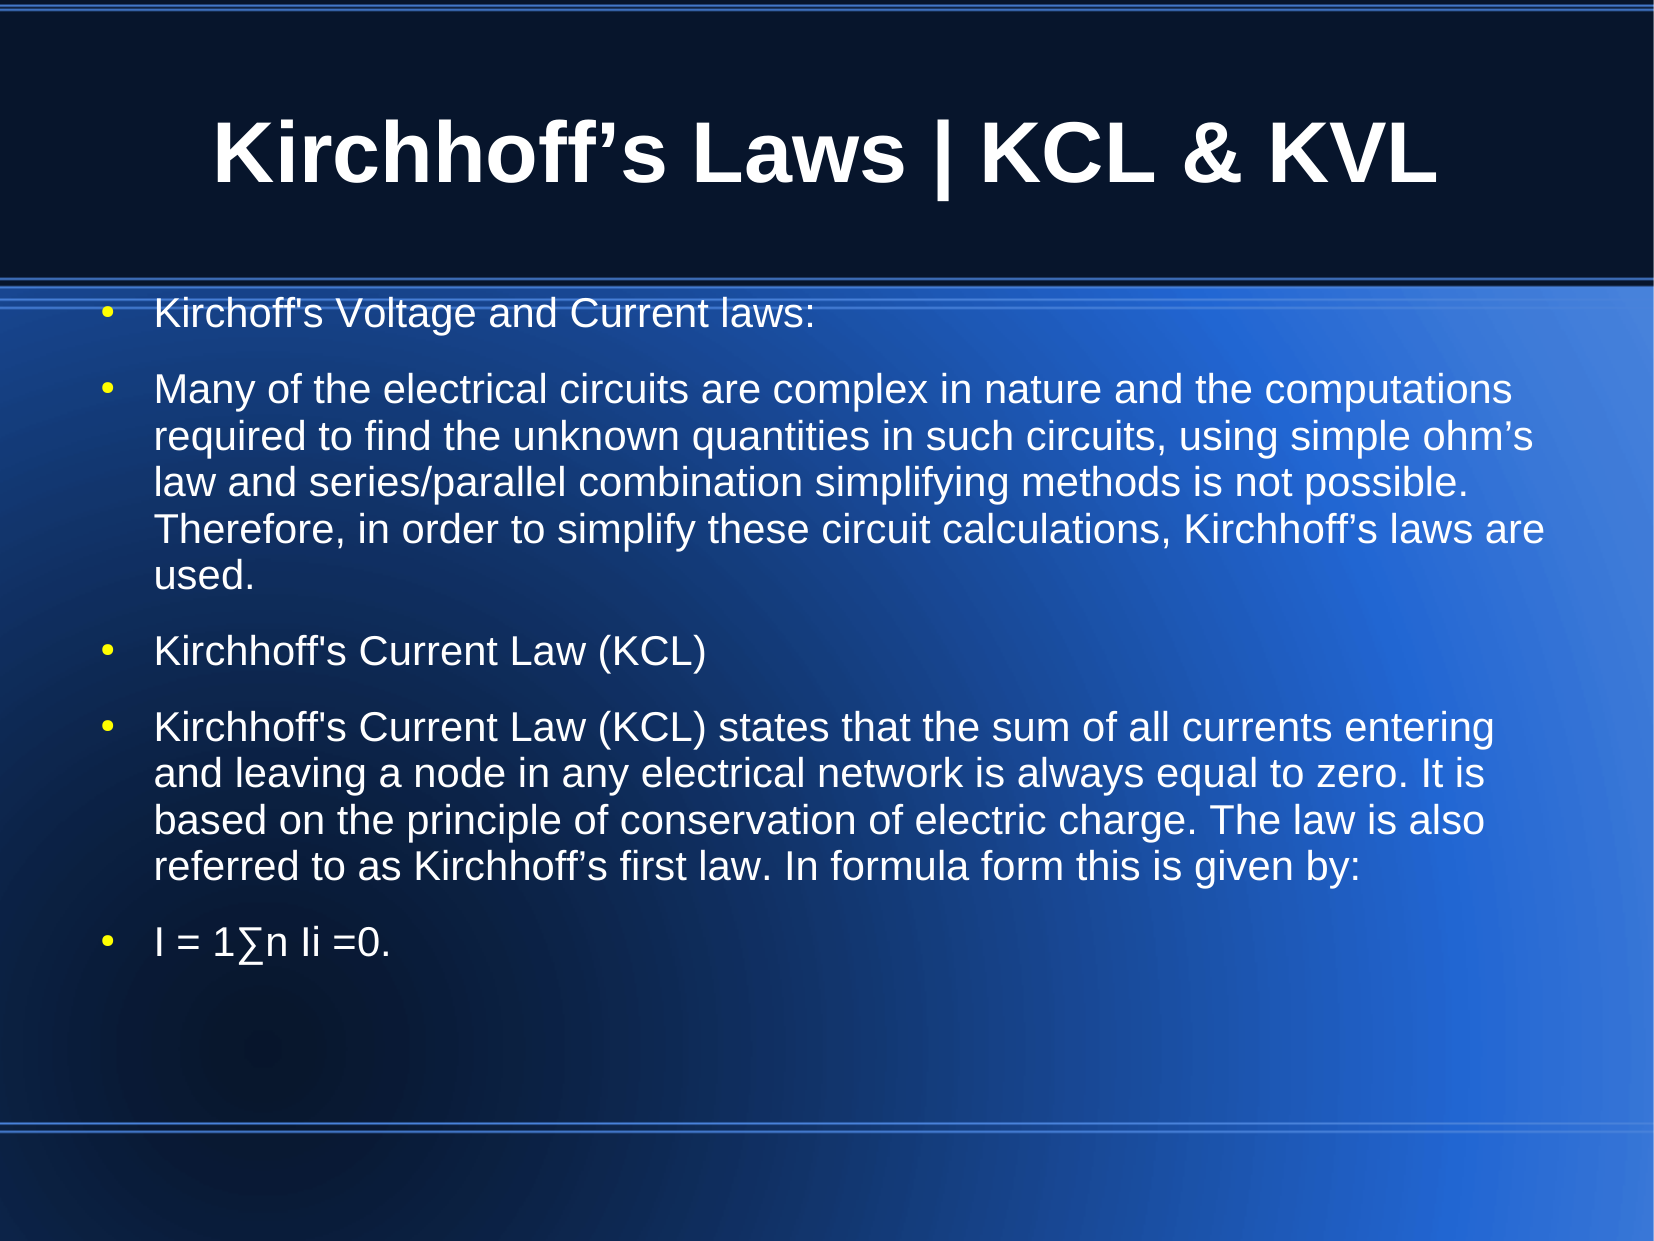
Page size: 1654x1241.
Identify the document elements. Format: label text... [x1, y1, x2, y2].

picture [0, 0, 1654, 1241]
title Kirchhoff’s Laws | KCL & KVL [82, 49, 1571, 257]
list Kirchoff's Voltage and Current laws: Many of the electrical circuits are complex in nature and the computations required to find the unknown quantities in such circuits, using simple ohm’s law and series/parallel combination simplifying methods is not possible. Therefore, in order to simplify these circuit calculations, Kirchhoff’s laws are used. Kirchhoff's Current Law (KCL) Kirchhoff's Current Law (KCL) states that the sum of all currents entering and leaving a node in any electrical network is always equal to zero. It is based on the principle of conservation of electric charge. The law is also referred to as Kirchhoff’s first law. In formula form this is given by: I = 1∑n Ii =0. [82, 290, 1571, 1109]
